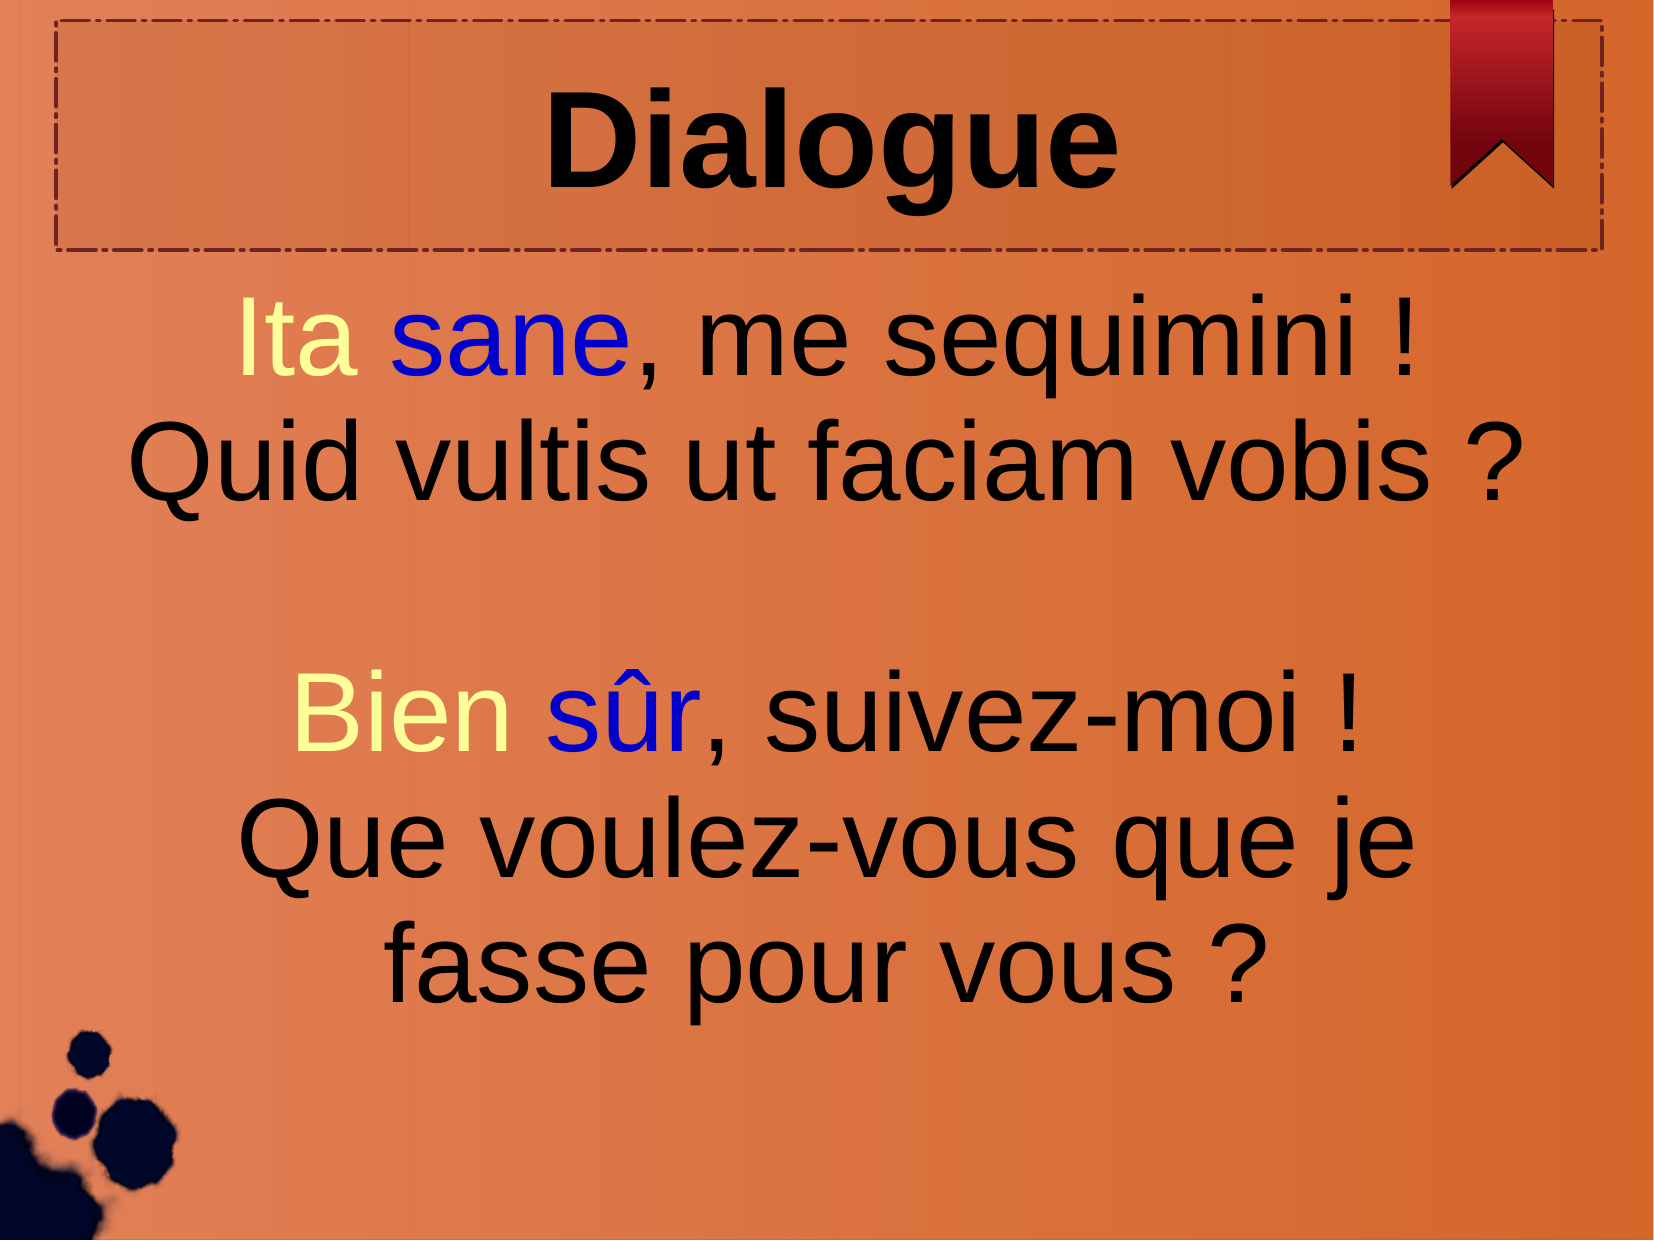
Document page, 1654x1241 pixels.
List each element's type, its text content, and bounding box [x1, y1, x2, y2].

text_box Ita sane, me sequimini ! Quid vultis ut faciam vobis ? Bien sûr, suivez-moi ! Que voulez-vous que je fasse pour vous ? [82, 273, 1571, 1027]
title Dialogue [59, 23, 1607, 257]
